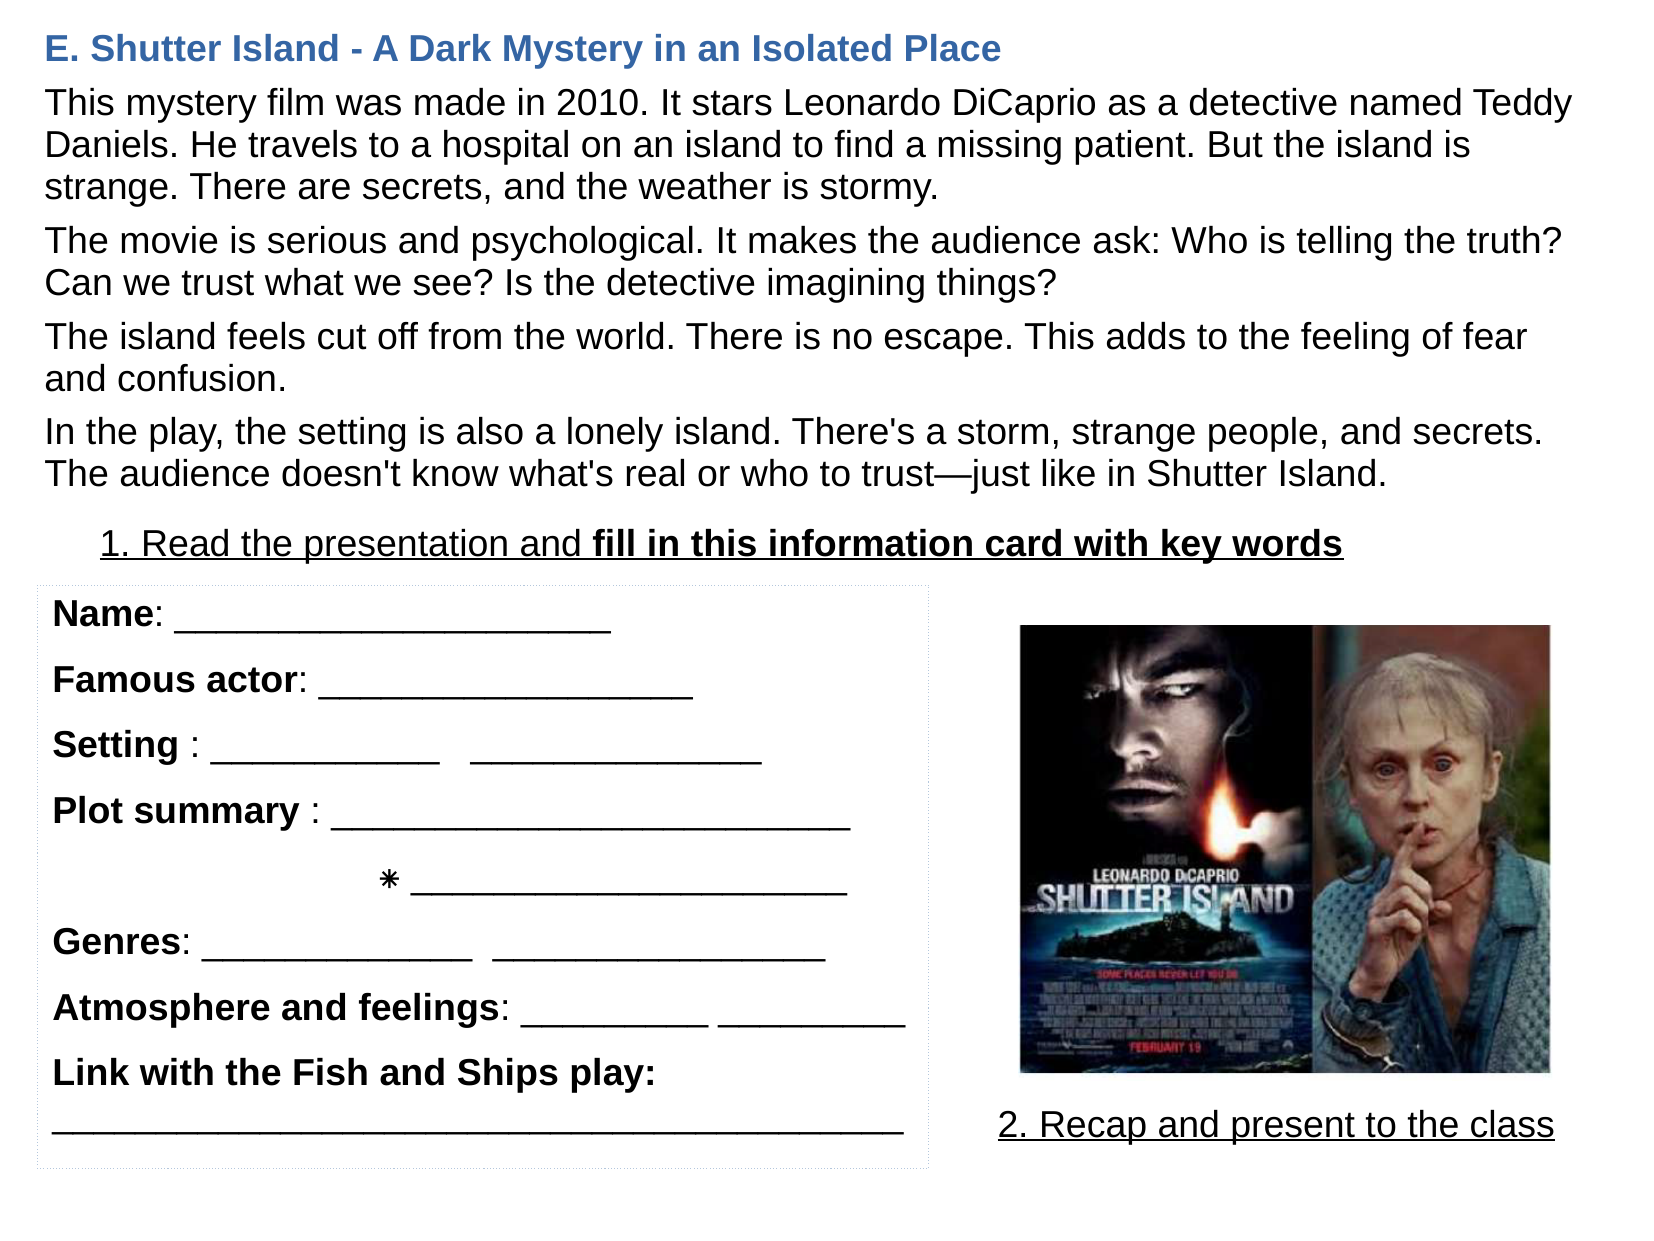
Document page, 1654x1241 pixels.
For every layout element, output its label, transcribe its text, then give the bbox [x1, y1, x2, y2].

text_box E. Shutter Island - A Dark Mystery in an Isolated Place This mystery film was made in 2010. It stars Leonardo DiCaprio as a detective named Teddy Daniels. He travels to a hospital on an island to find a missing patient. But the island is strange. There are secrets, and the weather is stormy. The movie is serious and psychological. It makes the audience ask: Who is telling the truth? Can we trust what we see? Is the detective imagining things? The island feels cut off from the world. There is no escape. This adds to the feeling of fear and confusion. In the play, the setting is also a lonely island. There's a storm, strange people, and secrets. The audience doesn't know what's real or who to trust—just like in Shutter Island. [29, 20, 1601, 503]
text_box 2. Recap and present to the class [982, 1095, 1572, 1153]
text_box 1. Read the presentation and fill in this information card with key words [84, 514, 1359, 572]
picture [1017, 625, 1553, 1082]
text_box Name: _____________________ Famous actor: __________________ Setting : ___________ ______________ Plot summary : _________________________ ⁕ _____________________ Genres: _____________ ________________ Atmosphere and feelings: _________ _________ Link with the Fish and Ships play: _________________________________________ [37, 585, 929, 1169]
